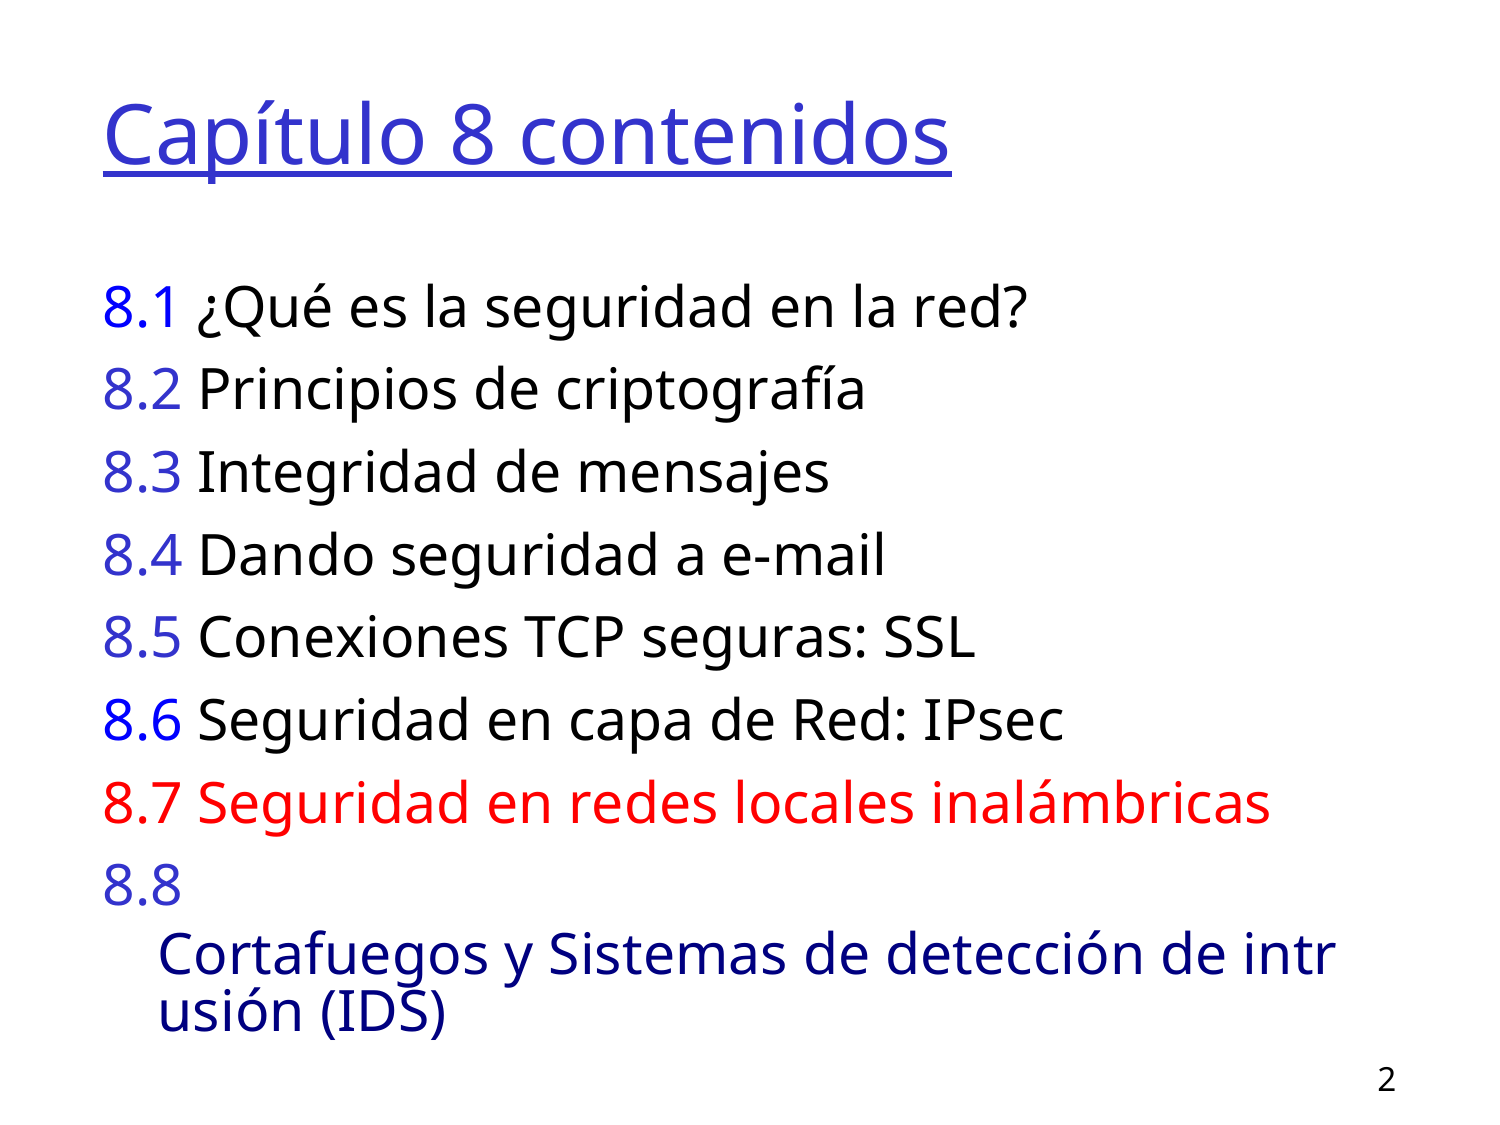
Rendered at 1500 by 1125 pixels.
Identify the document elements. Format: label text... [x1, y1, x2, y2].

list 8.1 ¿Qué es la seguridad en la red? 8.2 Principios de criptografía 8.3 Integridad de mensajes 8.4 Dando seguridad a e-mail 8.5 Conexiones TCP seguras: SSL 8.6 Seguridad en capa de Red: IPsec 8.7 Seguridad en redes locales inalámbricas 8.8Cortafuegos y Sistemas de detección de intrusión (IDS) [87, 262, 1363, 1006]
title Capítulo 8 contenidos [87, 23, 1363, 239]
